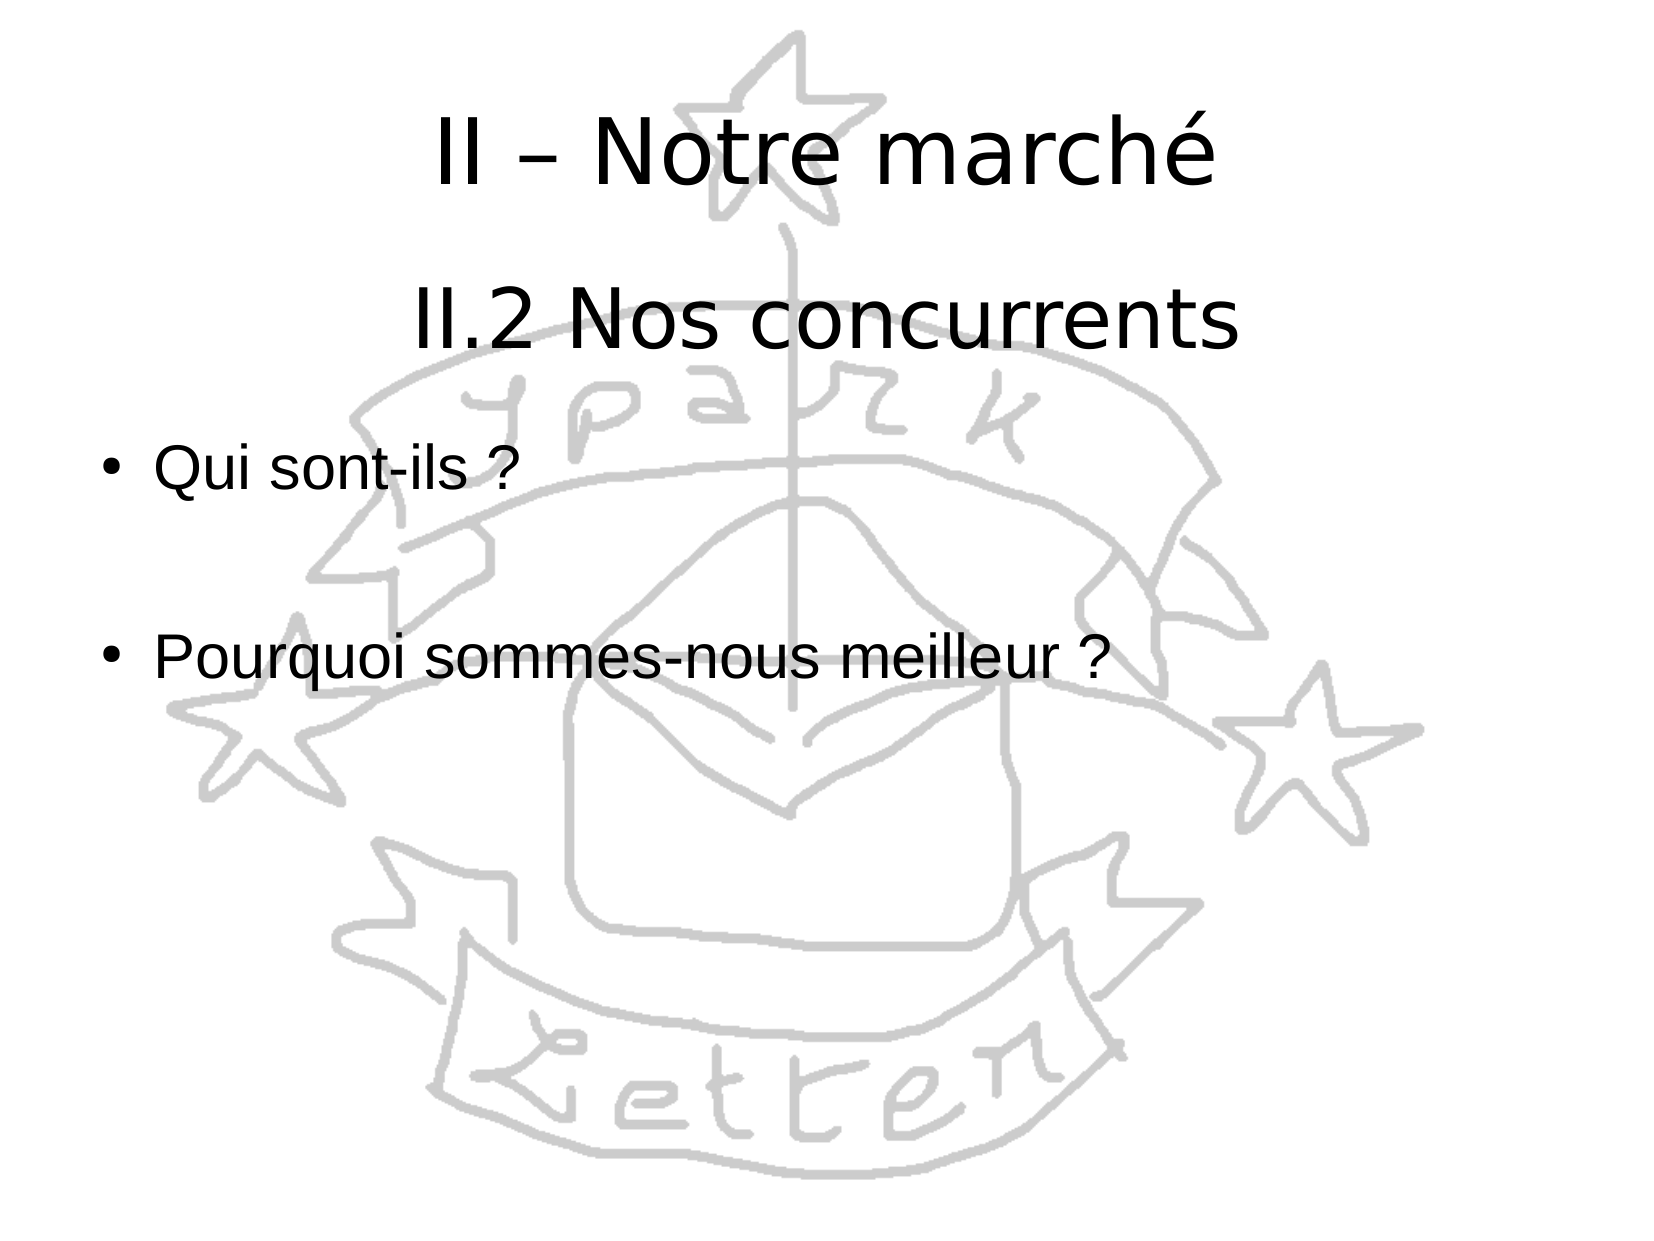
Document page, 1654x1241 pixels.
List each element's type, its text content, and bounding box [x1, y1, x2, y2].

picture [29, 361, 1648, 1241]
picture [29, 11, 1648, 263]
title II – Notre marché [82, 49, 1571, 257]
text_box II.2 Nos concurrents [0, 263, 1654, 361]
list Qui sont-ils ? Pourquoi sommes-nous meilleur ? [82, 431, 1571, 1152]
